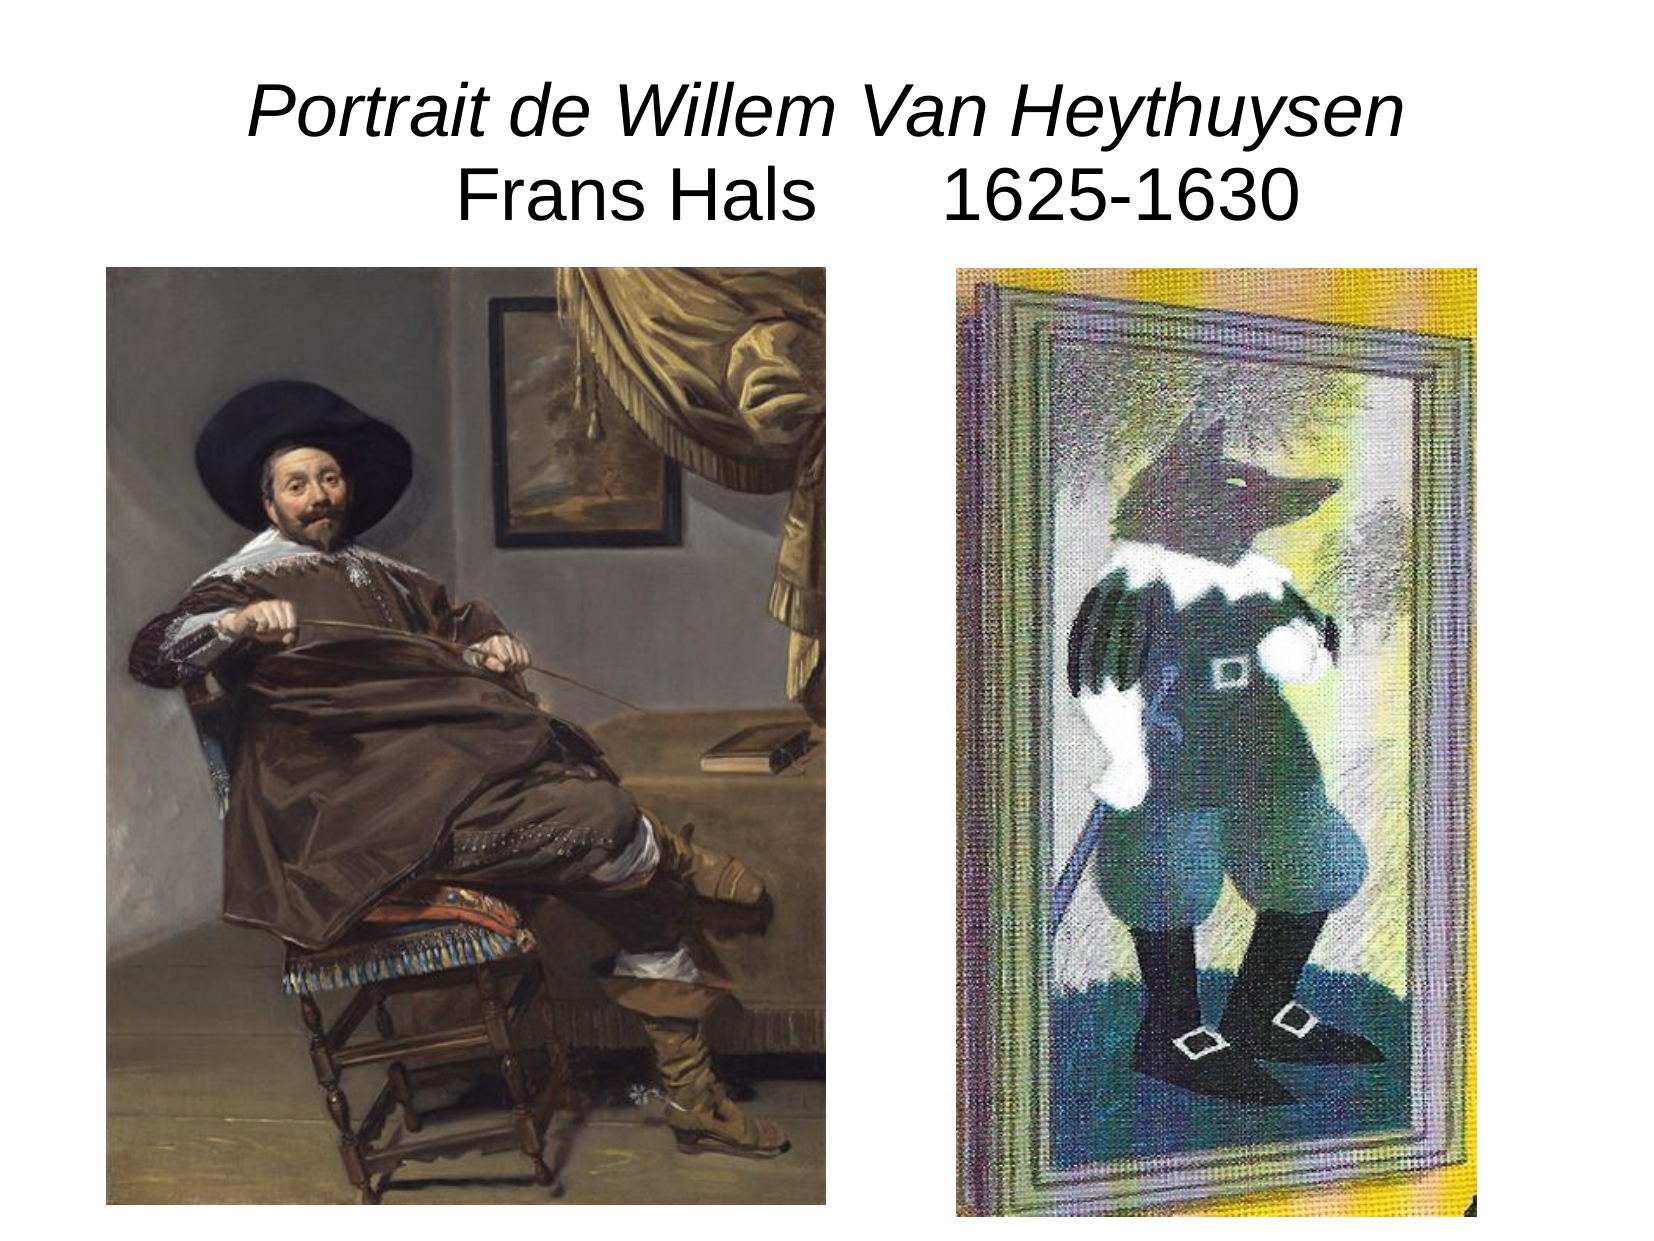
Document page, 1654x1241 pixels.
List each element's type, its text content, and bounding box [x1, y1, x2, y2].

picture [106, 267, 826, 1205]
picture [956, 268, 1477, 1217]
title Portrait de Willem Van Heythuysen Frans Hals 1625-1630 [82, 49, 1571, 257]
